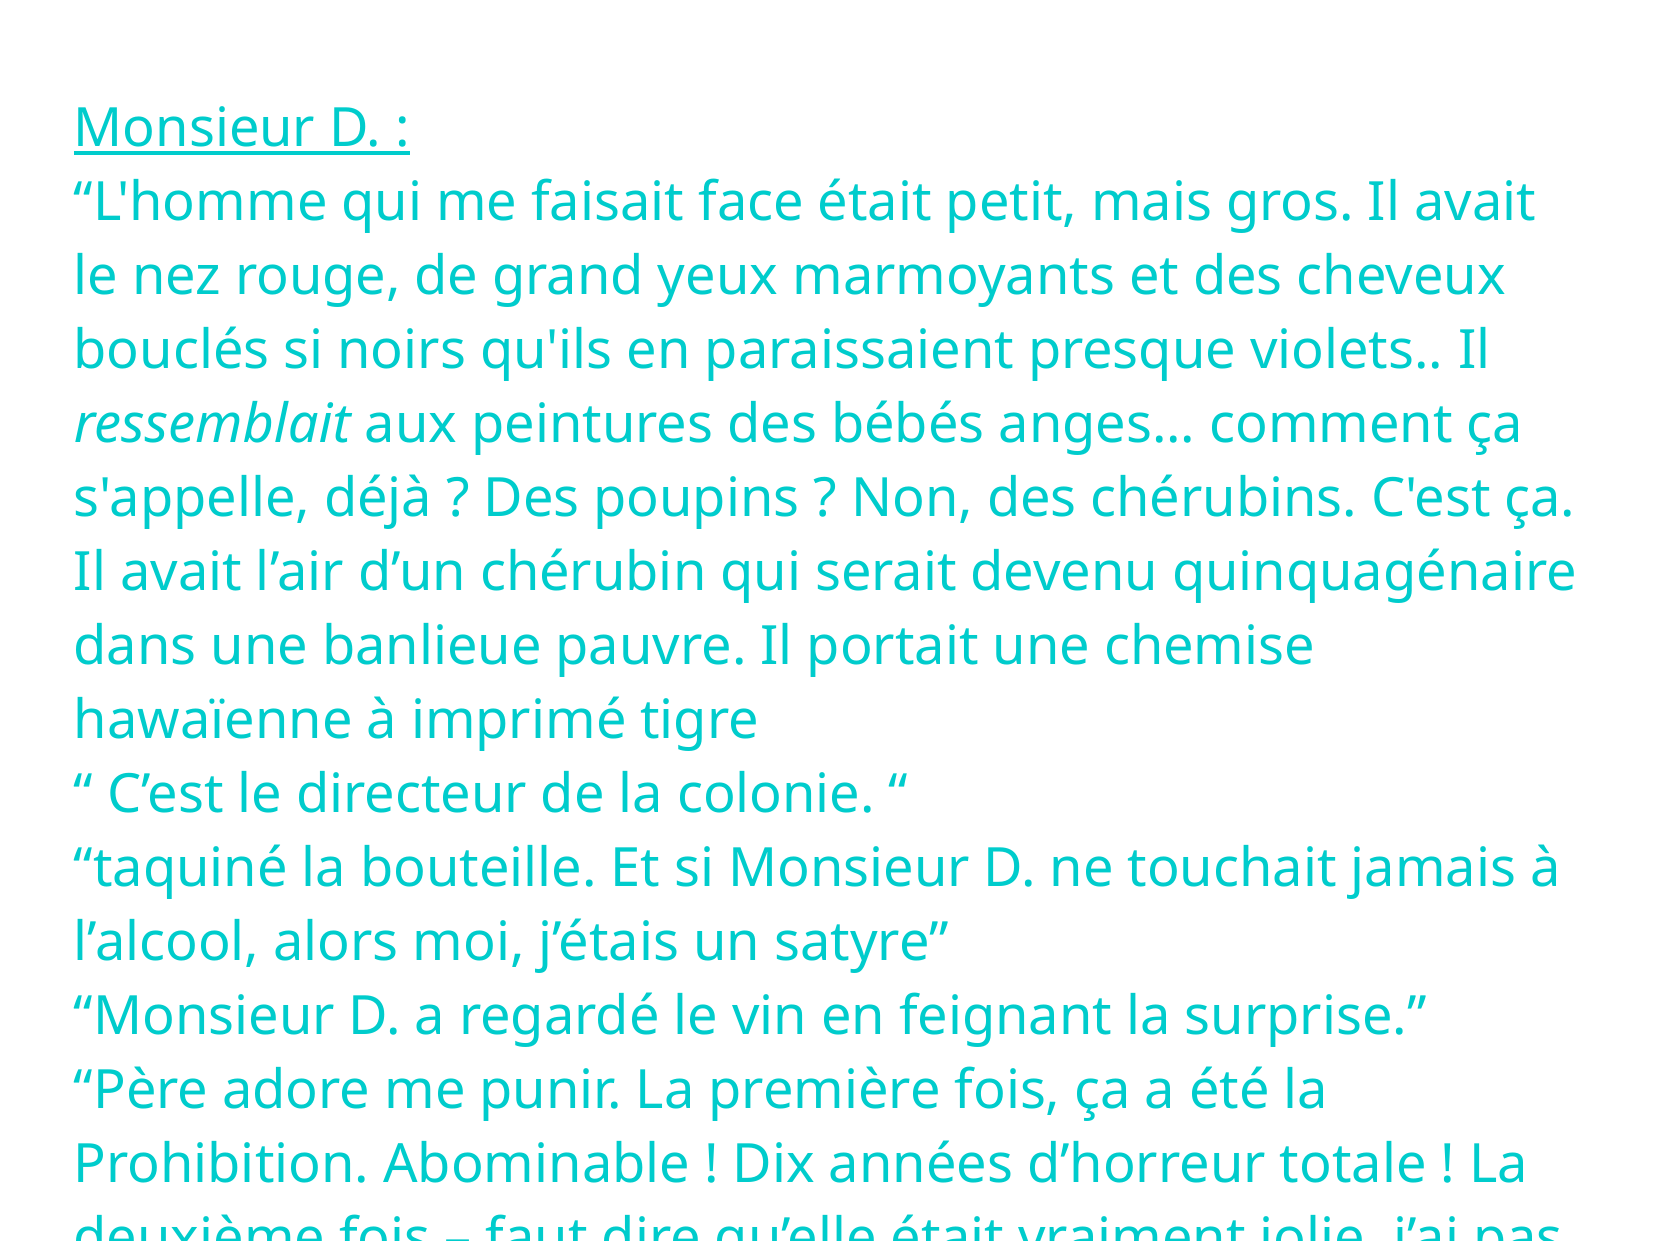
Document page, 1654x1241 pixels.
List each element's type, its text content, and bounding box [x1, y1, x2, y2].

text_box Monsieur D. : “L'homme qui me faisait face était petit, mais gros. Il avait le nez rouge, de grand yeux marmoyants et des cheveux bouclés si noirs qu'ils en paraissaient presque violets.. Il ressemblait aux peintures des bébés anges... comment ça s'appelle, déjà ? Des poupins ? Non, des chérubins. C'est ça. Il avait l’air d’un chérubin qui serait devenu quinquagénaire dans une banlieue pauvre. Il portait une chemise hawaïenne à imprimé tigre “ C’est le directeur de la colonie. “ “taquiné la bouteille. Et si Monsieur D. ne touchait jamais à l’alcool, alors moi, j’étais un satyre” “Monsieur D. a regardé le vin en feignant la surprise.” “Père adore me punir. La première fois, ça a été la Prohibition. Abominable ! Dix années d’horreur totale ! La deuxième fois – faut dire qu’elle était vraiment jolie, j’ai pas pu résister –, la deuxième fois, il m’a envoyé ici. La colline des Sang-Mêlé” [59, 80, 1595, 1031]
